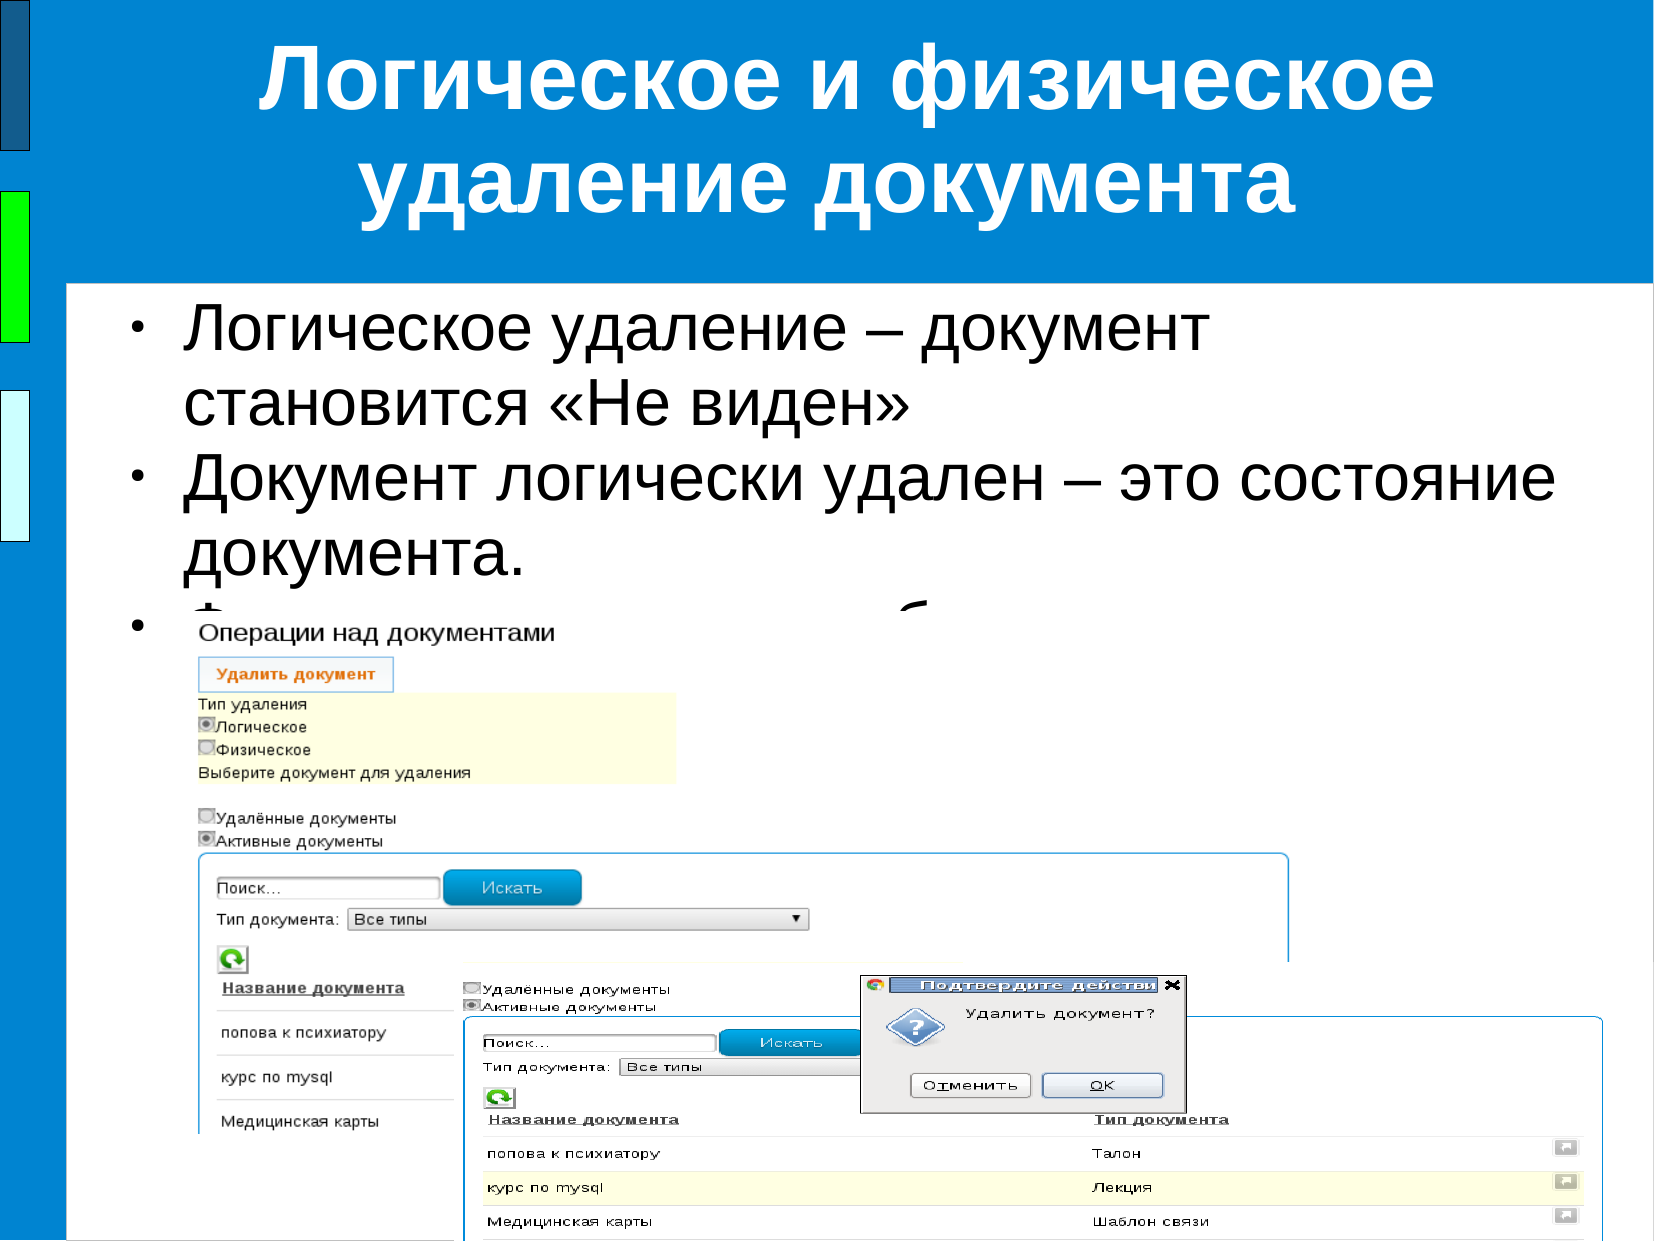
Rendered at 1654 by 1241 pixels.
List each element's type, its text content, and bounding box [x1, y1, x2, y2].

title Логическое и физическое удаление документа [82, 26, 1571, 232]
picture [173, 611, 1654, 1241]
list Логическое удаление – документ становится «Не виден» Документ логически удален – это состояние документа. Физическое – стерт из базы. [82, 290, 1571, 1094]
